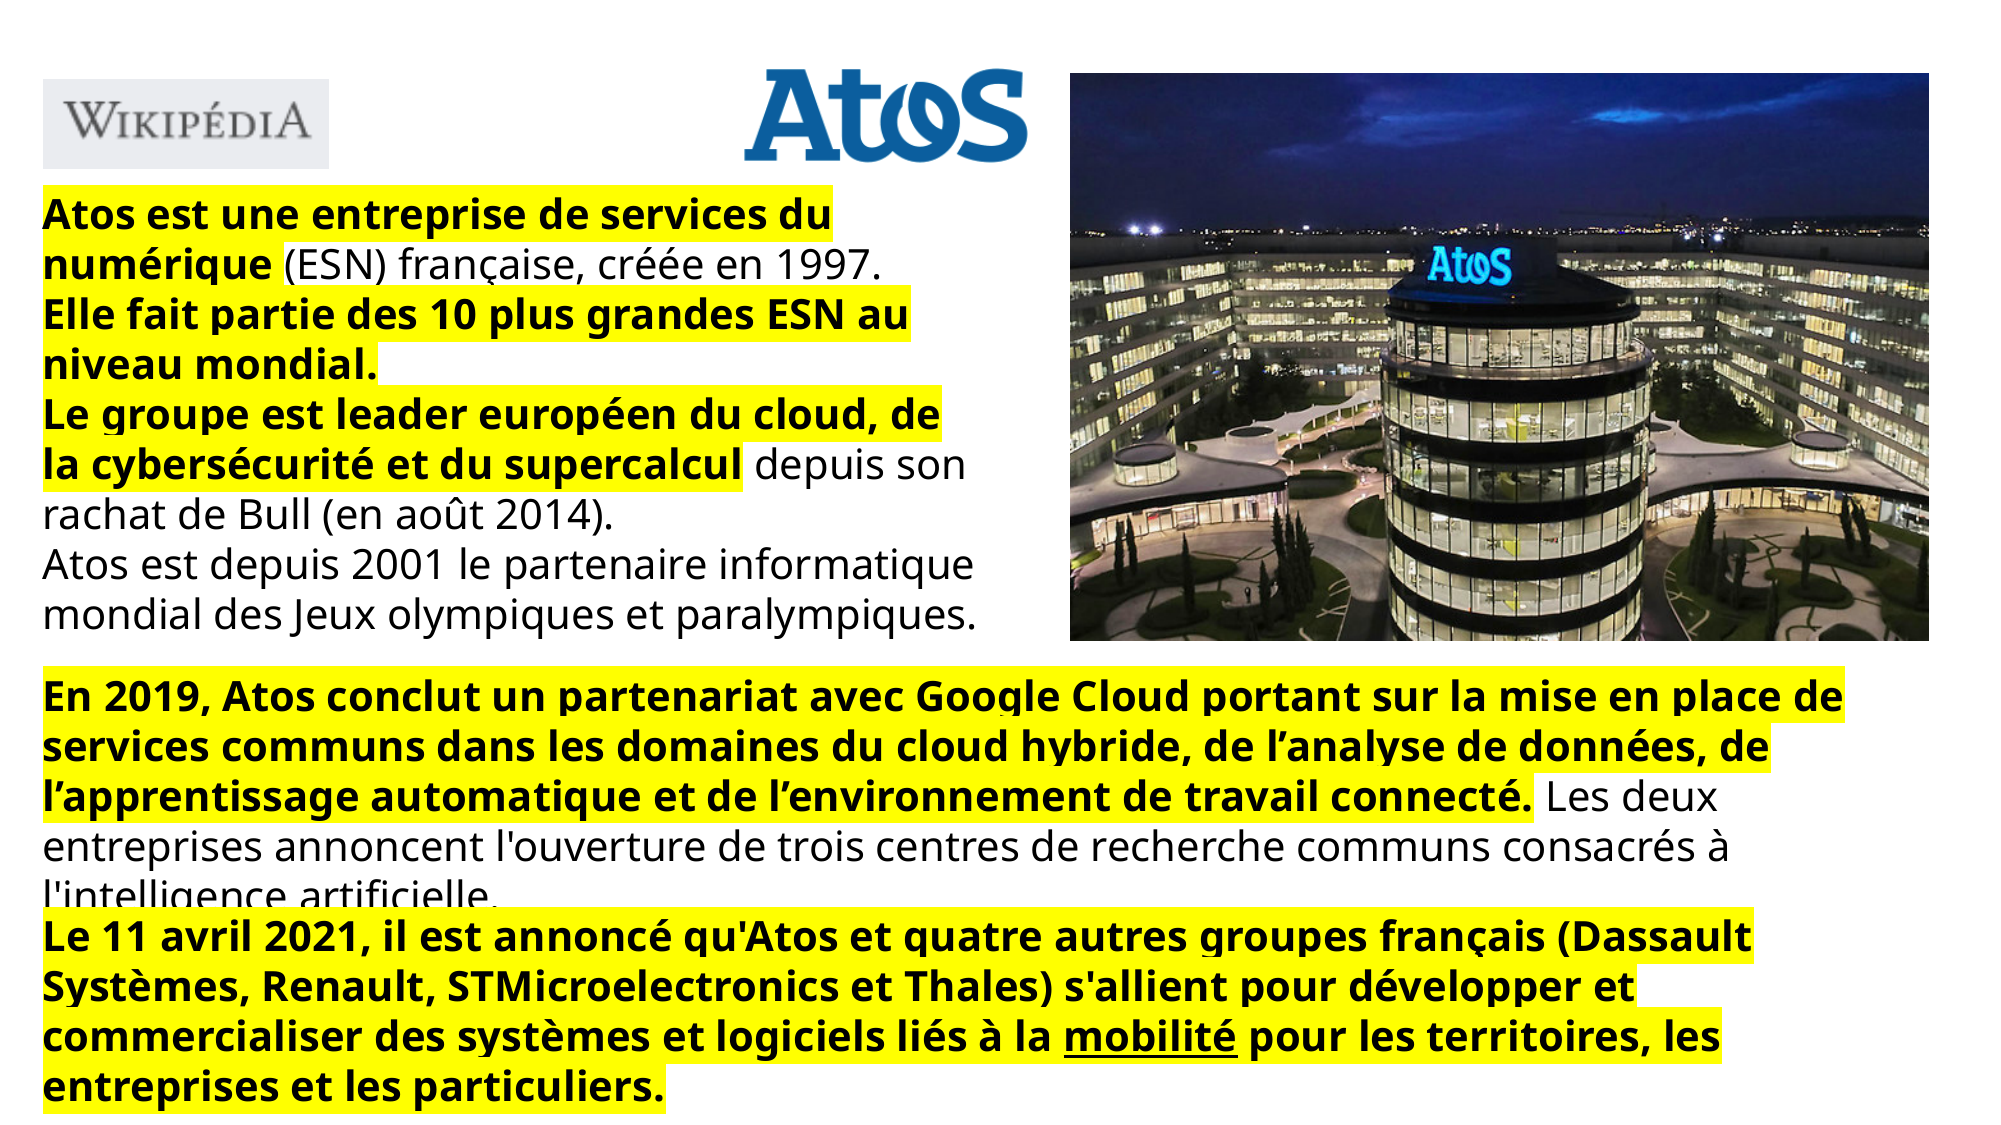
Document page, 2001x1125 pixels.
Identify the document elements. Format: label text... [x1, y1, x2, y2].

text_box En 2019, Atos conclut un partenariat avec Google Cloud portant sur la mise en place de services communs dans les domaines du cloud hybride, de l’analyse de données, de l’apprentissage automatique et de l’environnement de travail connecté. Les deux entreprises annoncent l'ouverture de trois centres de recherche communs consacrés à l'intelligence artificielle. [27, 662, 1928, 903]
picture [43, 79, 329, 169]
text_box Le 11 avril 2021, il est annoncé qu'Atos et quatre autres groupes français (Dassault Systèmes, Renault, STMicroelectronics et Thales) s'allient pour développer et commercialiser des systèmes et logiciels liés à la mobilité pour les territoires, les entreprises et les particuliers. [27, 903, 1983, 1118]
picture [740, 64, 1032, 167]
text_box Atos est une entreprise de services du numérique (ESN) française, créée en 1997. Elle fait partie des 10 plus grandes ESN au niveau mondial. Le groupe est leader européen du cloud, de la cybersécurité et du supercalcul depuis son rachat de Bull (en août 2014). Atos est depuis 2001 le partenaire informatique mondial des Jeux olympiques et paralympiques. [27, 181, 1070, 646]
picture [1070, 73, 1929, 641]
